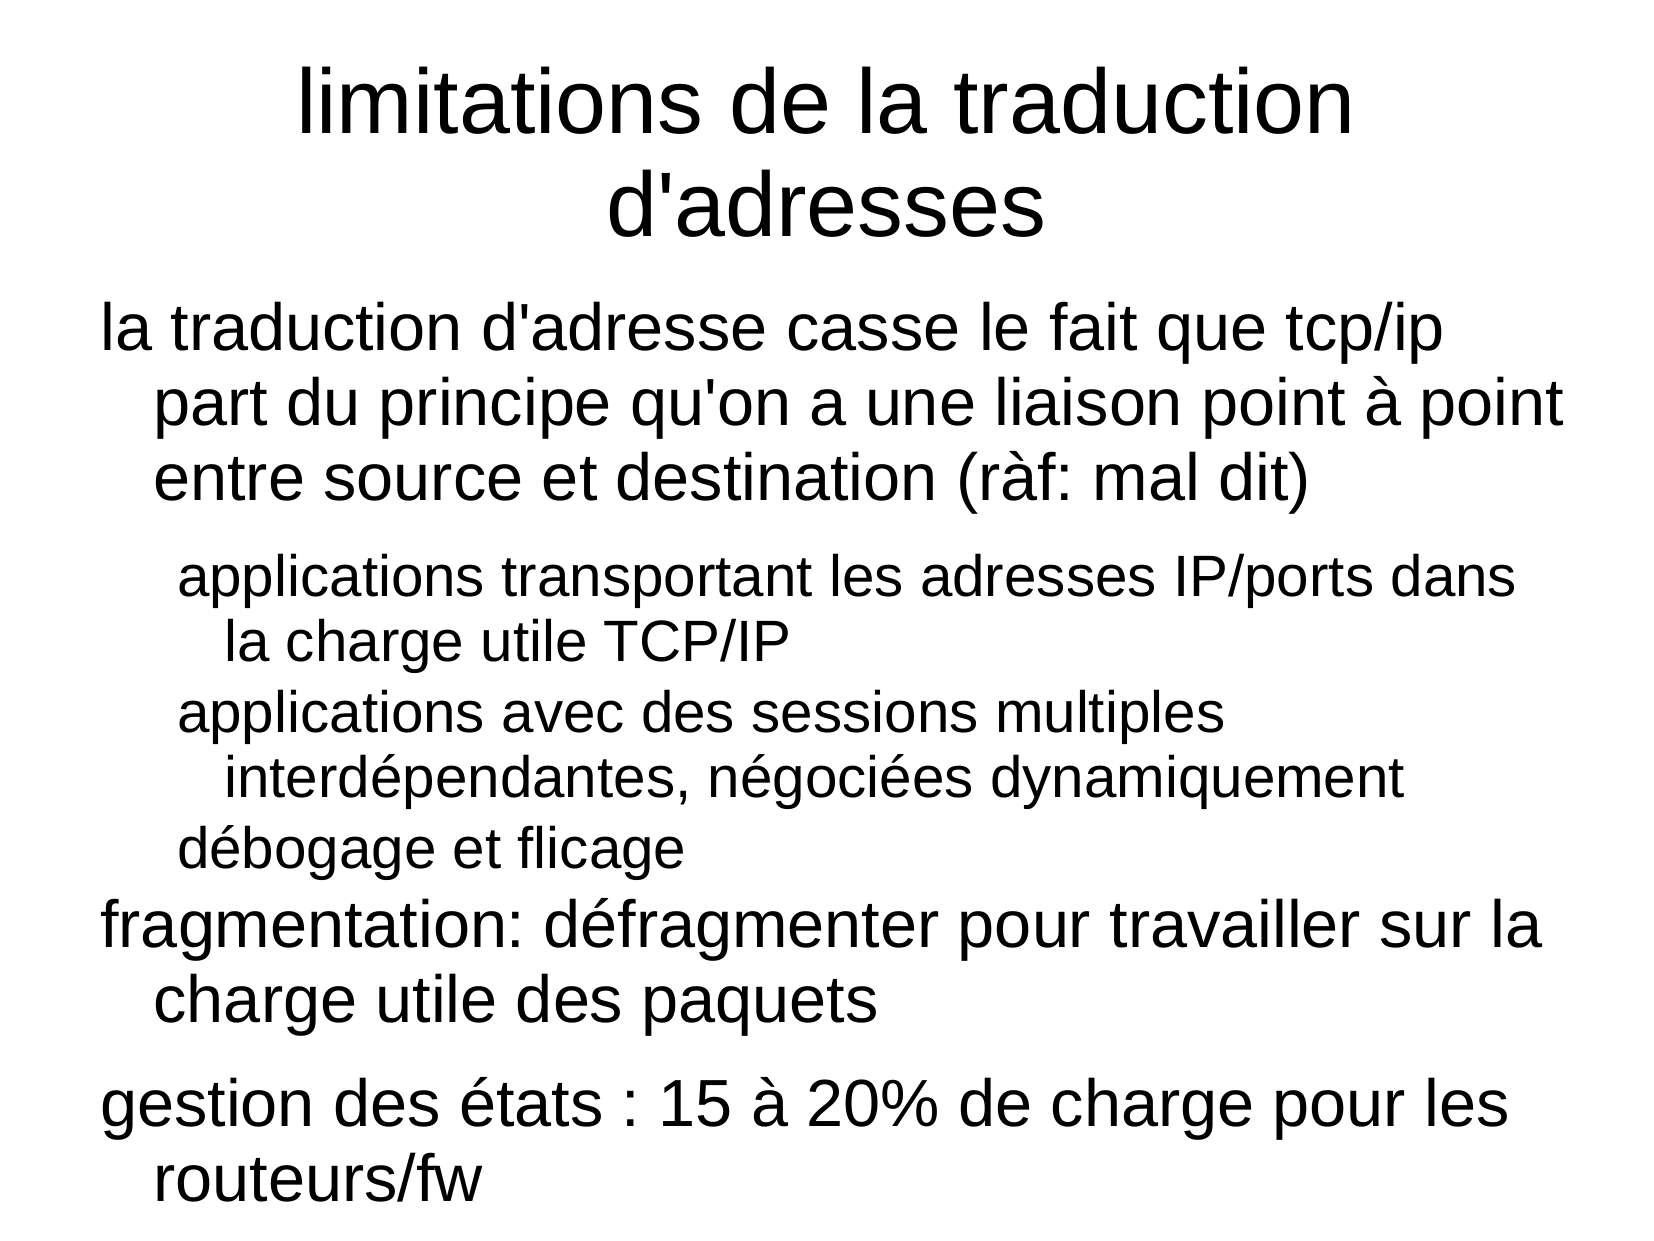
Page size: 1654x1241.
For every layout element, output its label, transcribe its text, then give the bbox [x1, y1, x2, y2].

title limitations de la traduction d'adresses [82, 39, 1571, 267]
list la traduction d'adresse casse le fait que tcp/ip part du principe qu'on a une liaison point à point entre source et destination (ràf: mal dit) applications transportant les adresses IP/ports dans la charge utile TCP/IP applications avec des sessions multiples interdépendantes, négociées dynamiquement débogage et flicage fragmentation: défragmenter pour travailler sur la charge utile des paquets gestion des états : 15 à 20% de charge pour les routeurs/fw [82, 290, 1571, 1241]
